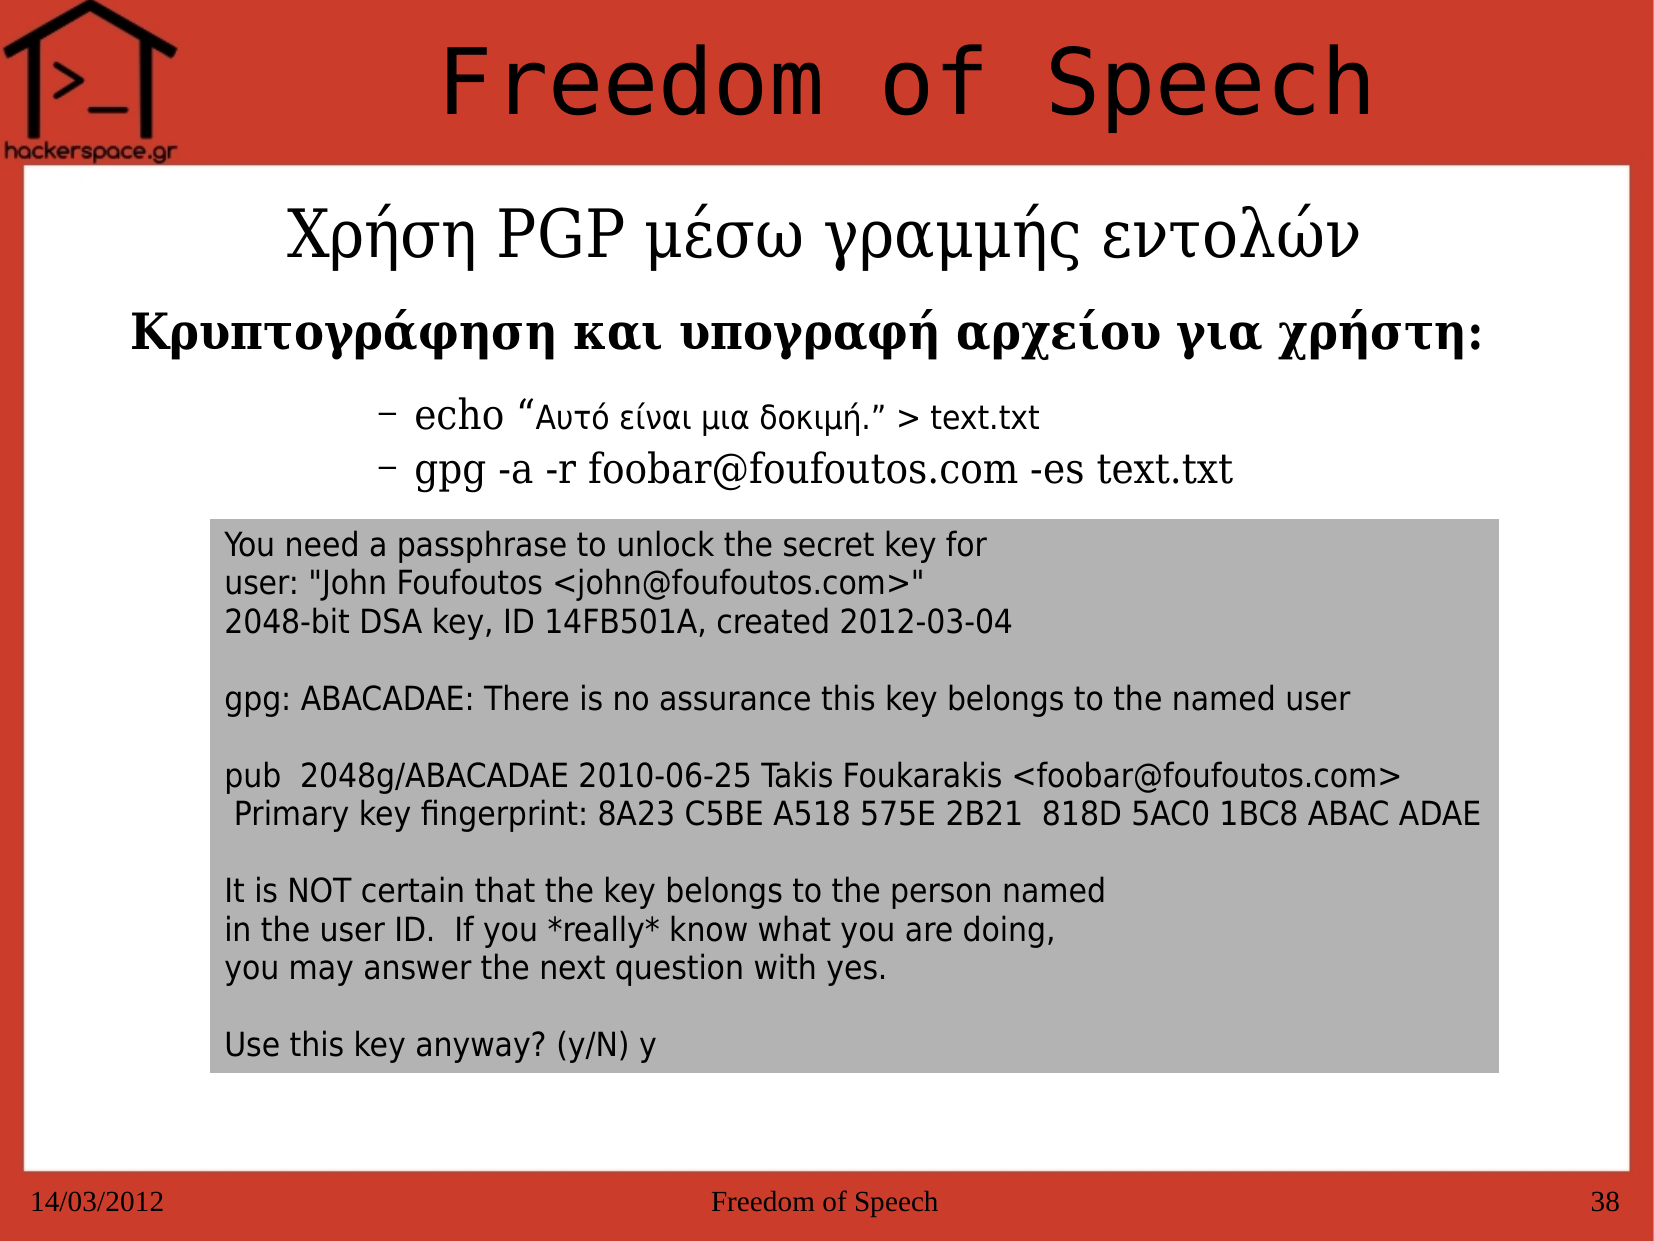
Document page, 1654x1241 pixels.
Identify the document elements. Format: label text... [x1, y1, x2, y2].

table_header You need a passphrase to unlock the secret key for user: "John Foufoutos <john@foufoutos.com>" 2048-bit DSA key, ID 14FB501A, created 2012-03-04 gpg: ABACADAE: There is no assurance this key belongs to the named user pub 2048g/ABACADAE 2010-06-25 Takis Foukarakis <foobar@foufoutos.com> Primary key fingerprint: 8A23 C5BE A518 575E 2B21 818D 5AC0 1BC8 ABAC ADAE It is NOT certain that the key belongs to the person named in the user ID. If you *really* know what you are doing, you may answer the next question with yes. Use this key anyway? (y/N) y [210, 519, 1499, 1073]
list Χρήση PGP μέσω γραμμής εντολών Κρυπτογράφηση και υπογραφή αρχείου για χρήστη: echo “Αυτό είναι μια δοκιμή.” > text.txt gpg -a -r foobar@foufoutos.com -es text.txt [60, 195, 1591, 1141]
picture [0, 0, 1654, 1241]
title Freedom of Speech [195, 15, 1621, 151]
